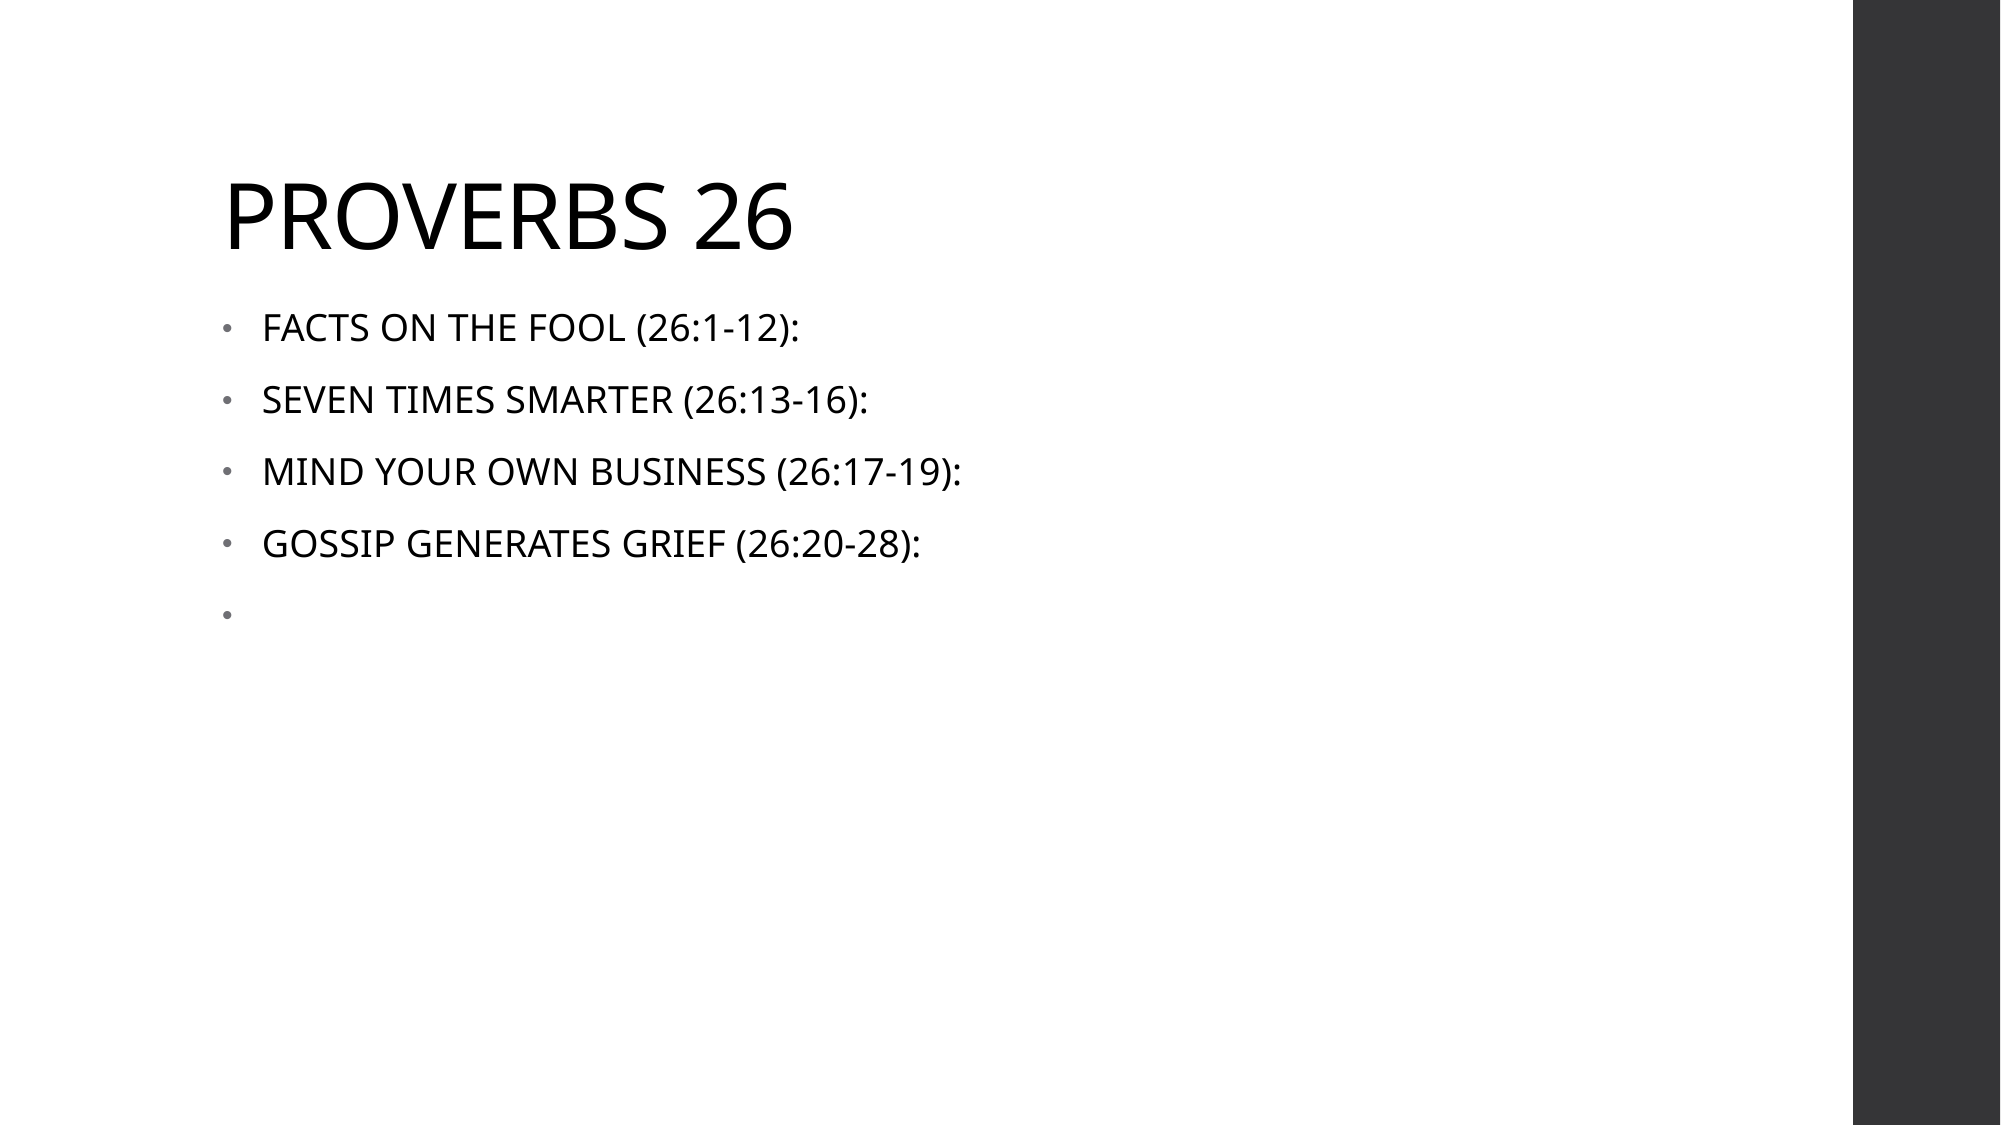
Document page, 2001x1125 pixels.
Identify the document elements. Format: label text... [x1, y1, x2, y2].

list FACTS ON THE FOOL (26:1-12): SEVEN TIMES SMARTER (26:13-16): MIND YOUR OWN BUSINESS (26:17-19): GOSSIP GENERATES GRIEF (26:20-28): [206, 299, 1617, 1014]
title PROVERBS 26 [206, 60, 1797, 278]
